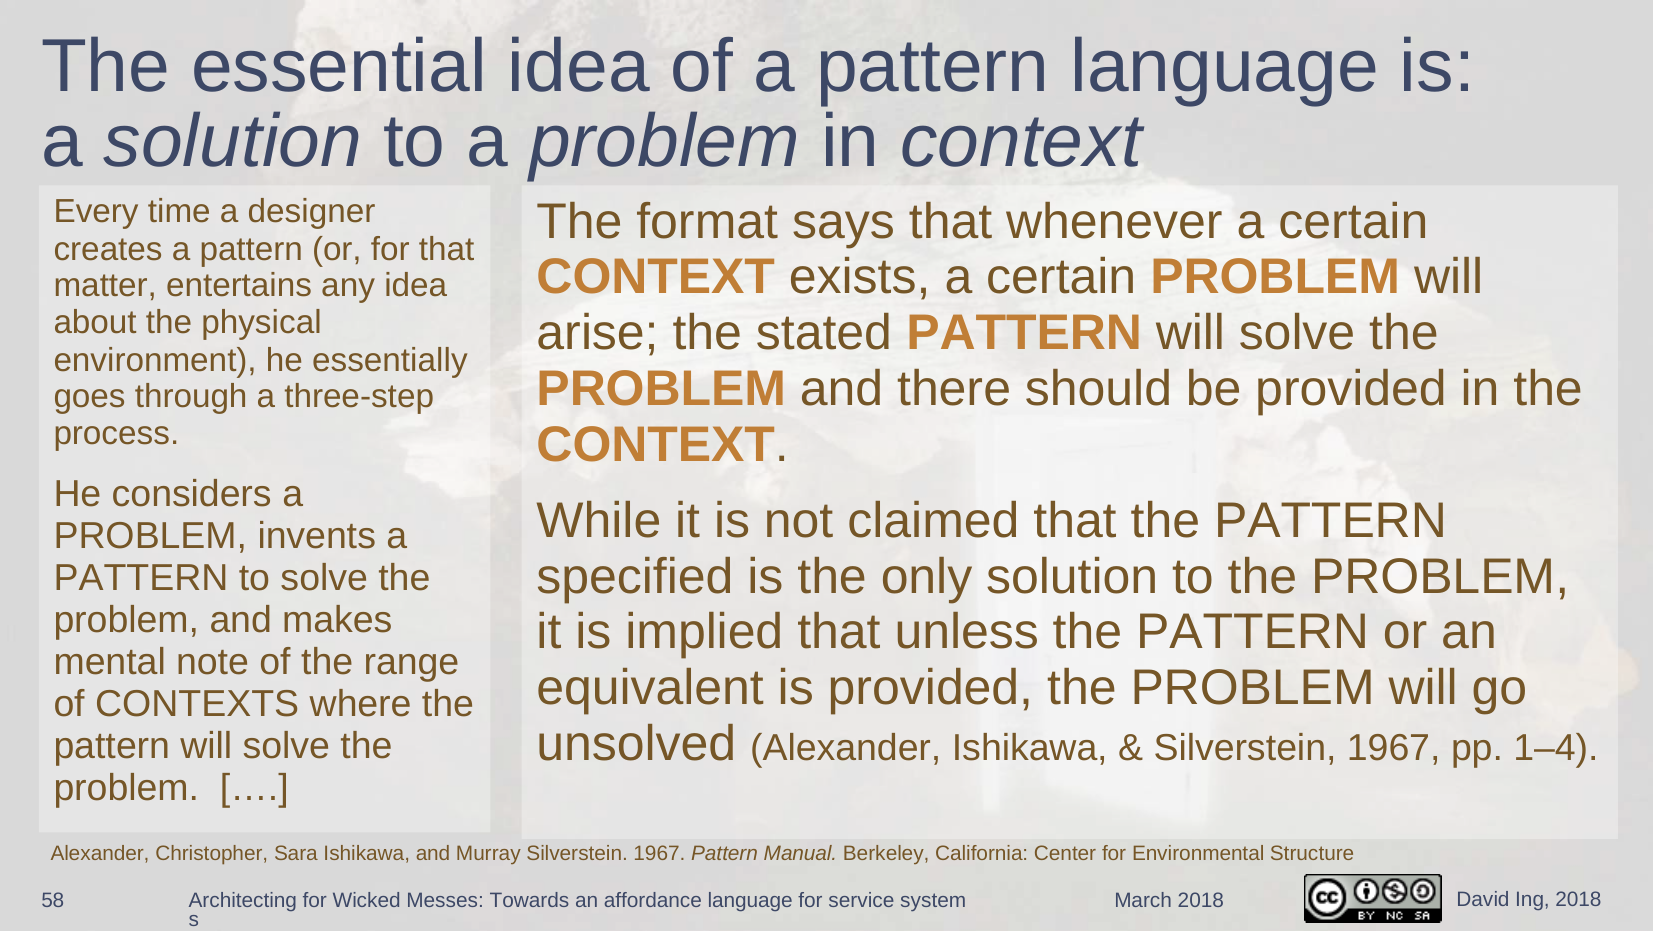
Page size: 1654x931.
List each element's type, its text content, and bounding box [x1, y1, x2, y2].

text_box Alexander, Christopher, Sara Ishikawa, and Murray Silverstein. 1967. Pattern Manual. Berkeley, California: Center for Environmental Structure [35, 833, 1567, 873]
title The essential idea of a pattern language is: a solution to a problem in context [41, 30, 1613, 190]
text_box The format says that whenever a certain CONTEXT exists, a certain PROBLEM will arise; the stated PATTERN will solve the PROBLEM and there should be provided in the CONTEXT. While it is not claimed that the PATTERN specified is the only solution to the PROBLEM, it is implied that unless the PATTERN or an equivalent is provided, the PROBLEM will go unsolved (Alexander, Ishikawa, & Silverstein, 1967, pp. 1–4). [521, 185, 1618, 839]
picture [1304, 874, 1442, 923]
text_box Solving for the optimal Problem solution involves analysis, research employing quantitative methods seeking optimal outcomes. Unfortunately, as conditions change, problems frequently do not remain solved or resolved but reappear, and usually in more complex forms. Furthermore, every solution and resolution generates new problems, ones that tend to be more complex than the ones solved or resolved. [0, 0, 1653, 931]
text_box Every time a designer creates a pattern (or, for that matter, entertains any idea about the physical environment), he essentially goes through a three-step process. He considers a PROBLEM, invents a PATTERN to solve the problem, and makes mental note of the range of CONTEXTS where the pattern will solve the problem. [….] [38, 185, 491, 833]
